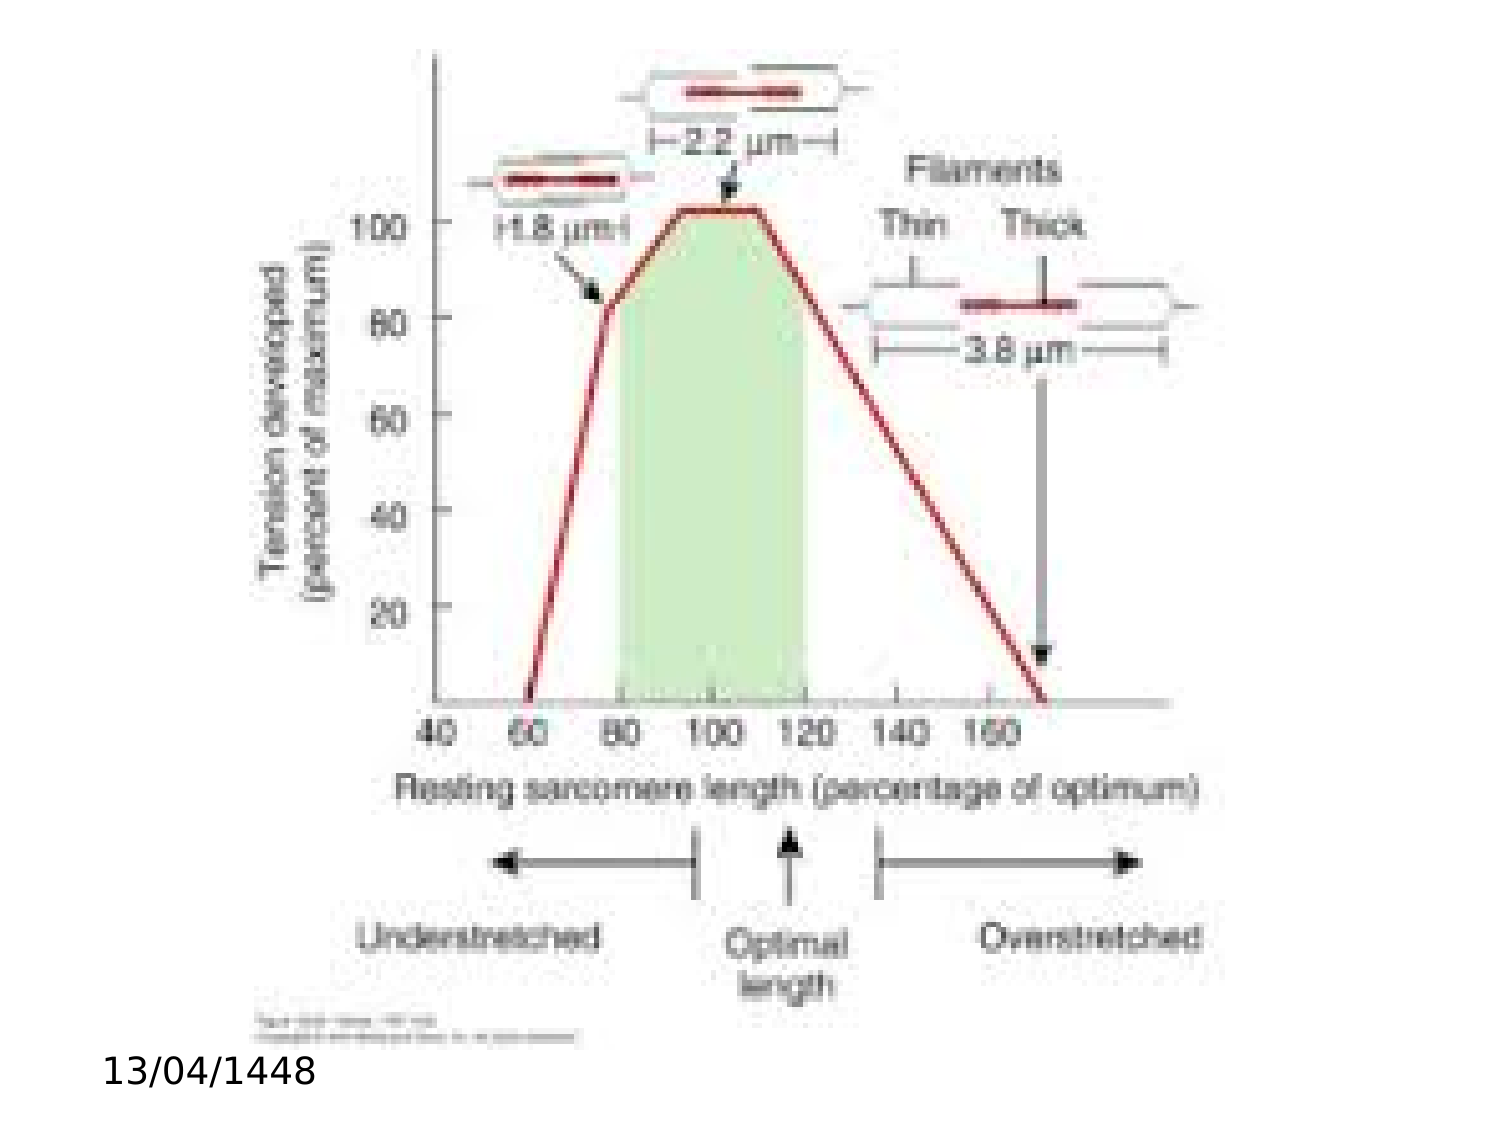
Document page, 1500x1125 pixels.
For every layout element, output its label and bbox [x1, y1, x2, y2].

picture [249, 49, 1225, 1050]
